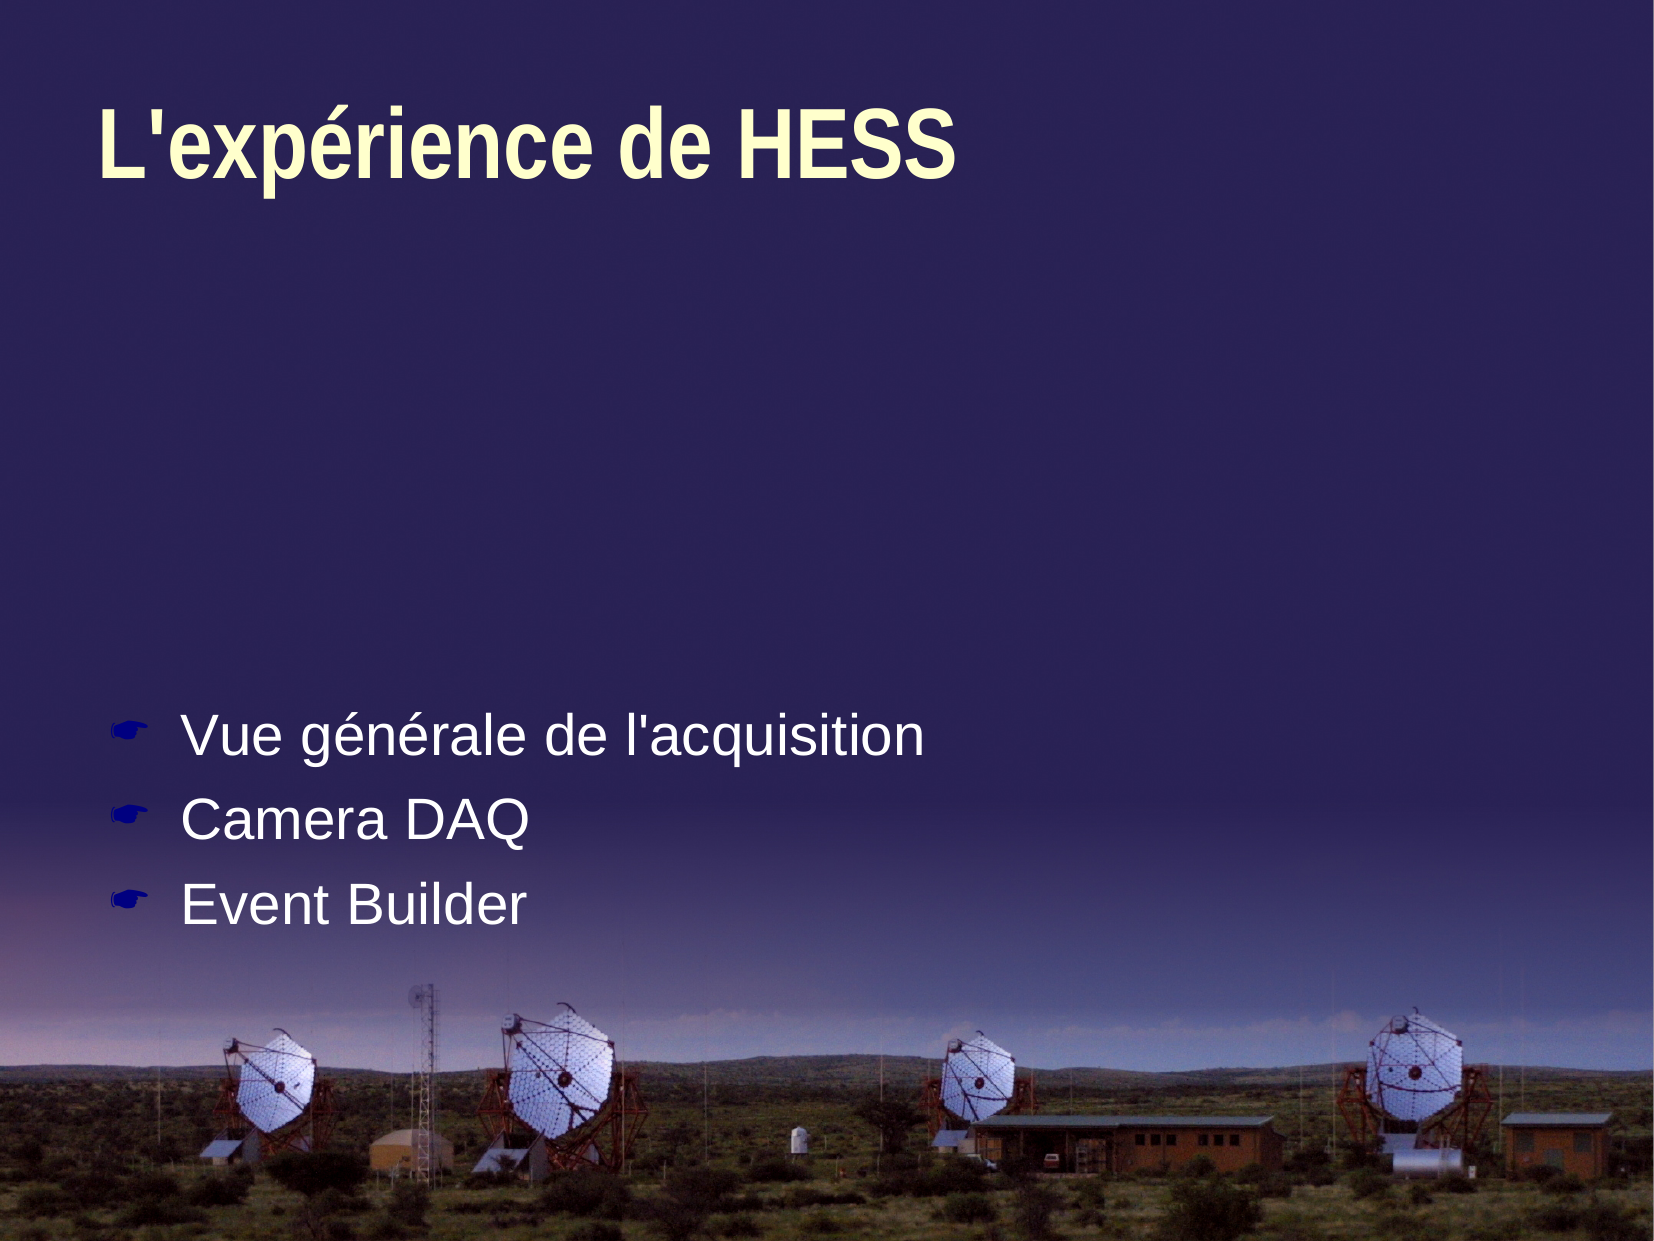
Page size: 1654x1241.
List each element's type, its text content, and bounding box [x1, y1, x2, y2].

list Vue générale de l'acquisition Camera DAQ Event Builder [82, 688, 1571, 1124]
title L'expérience de HESS [82, 49, 1571, 257]
picture [0, 0, 1654, 1241]
